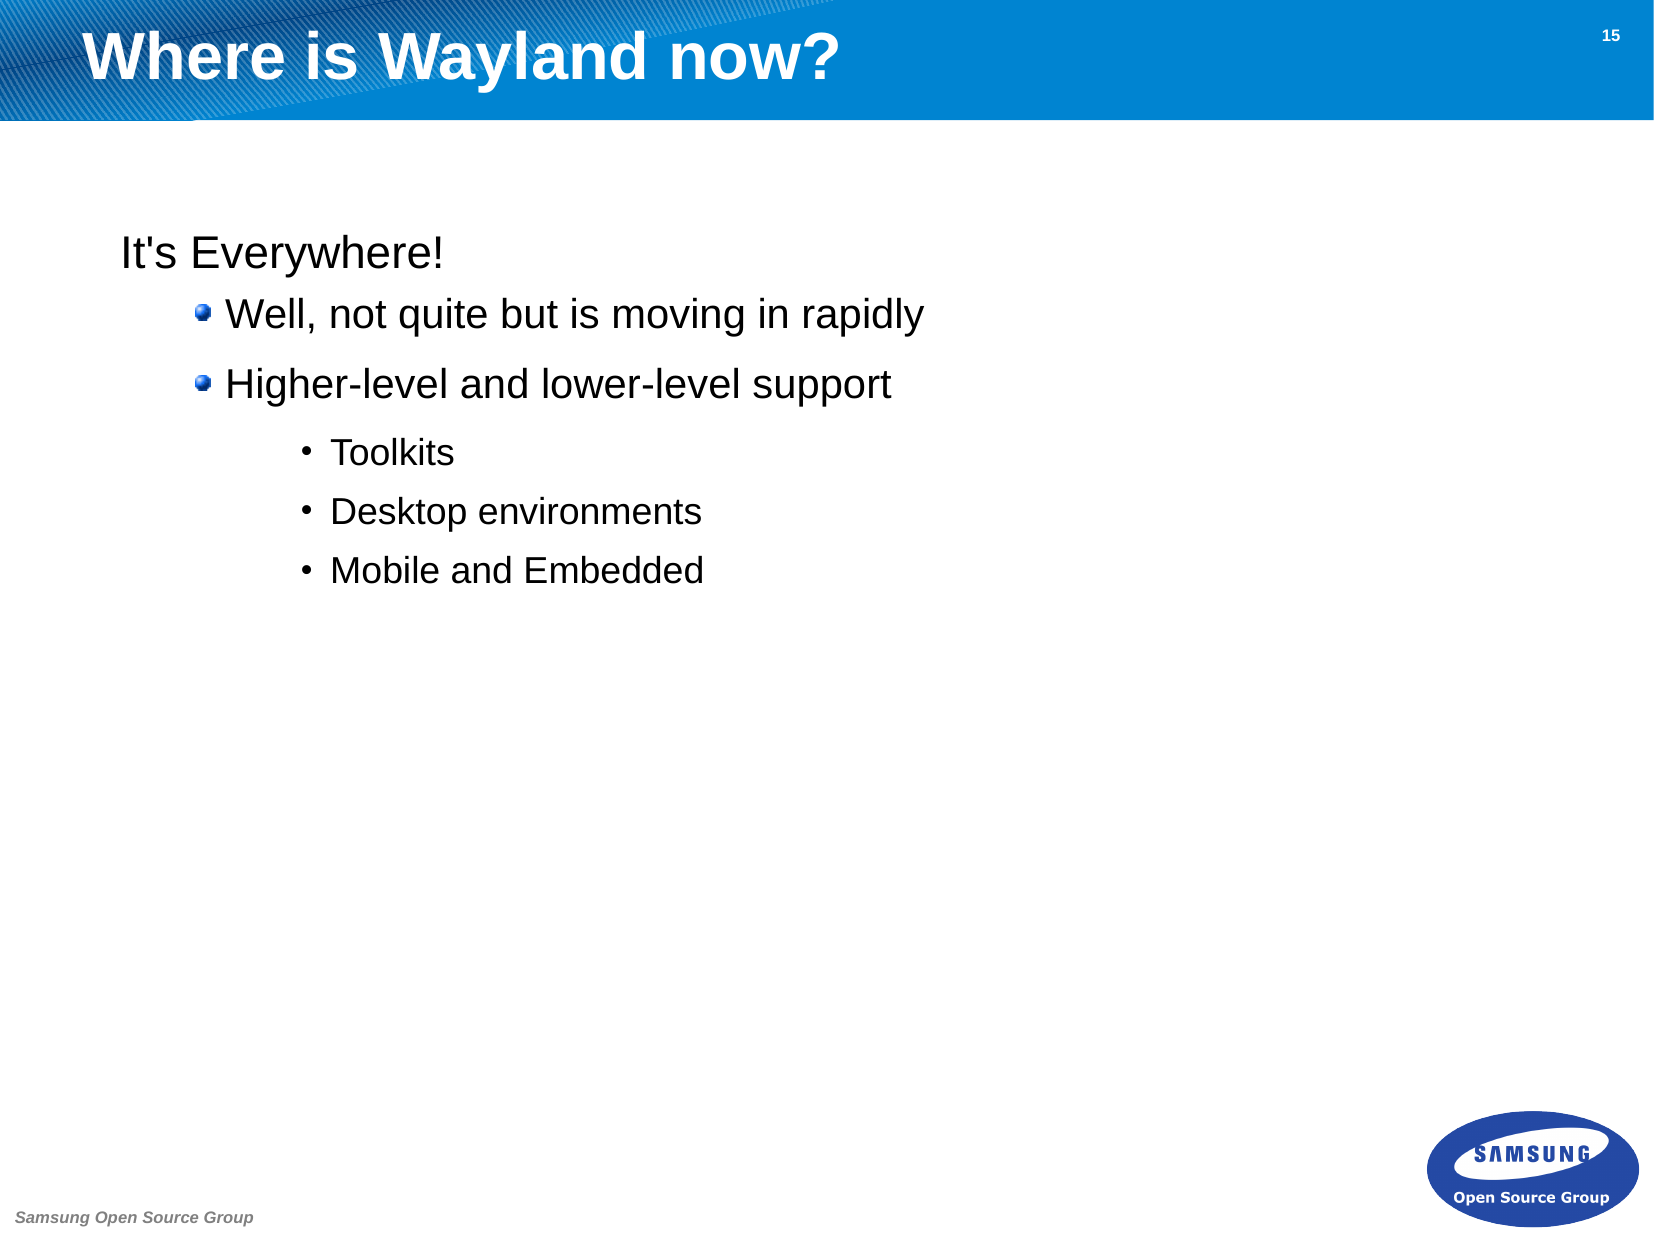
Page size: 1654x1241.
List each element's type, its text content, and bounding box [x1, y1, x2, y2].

picture [1425, 1109, 1641, 1230]
title Where is Wayland now? [82, 15, 1570, 100]
list It's Everywhere! Well, not quite but is moving in rapidly Higher-level and lower-level support Toolkits Desktop environments Mobile and Embedded [90, 225, 1545, 945]
